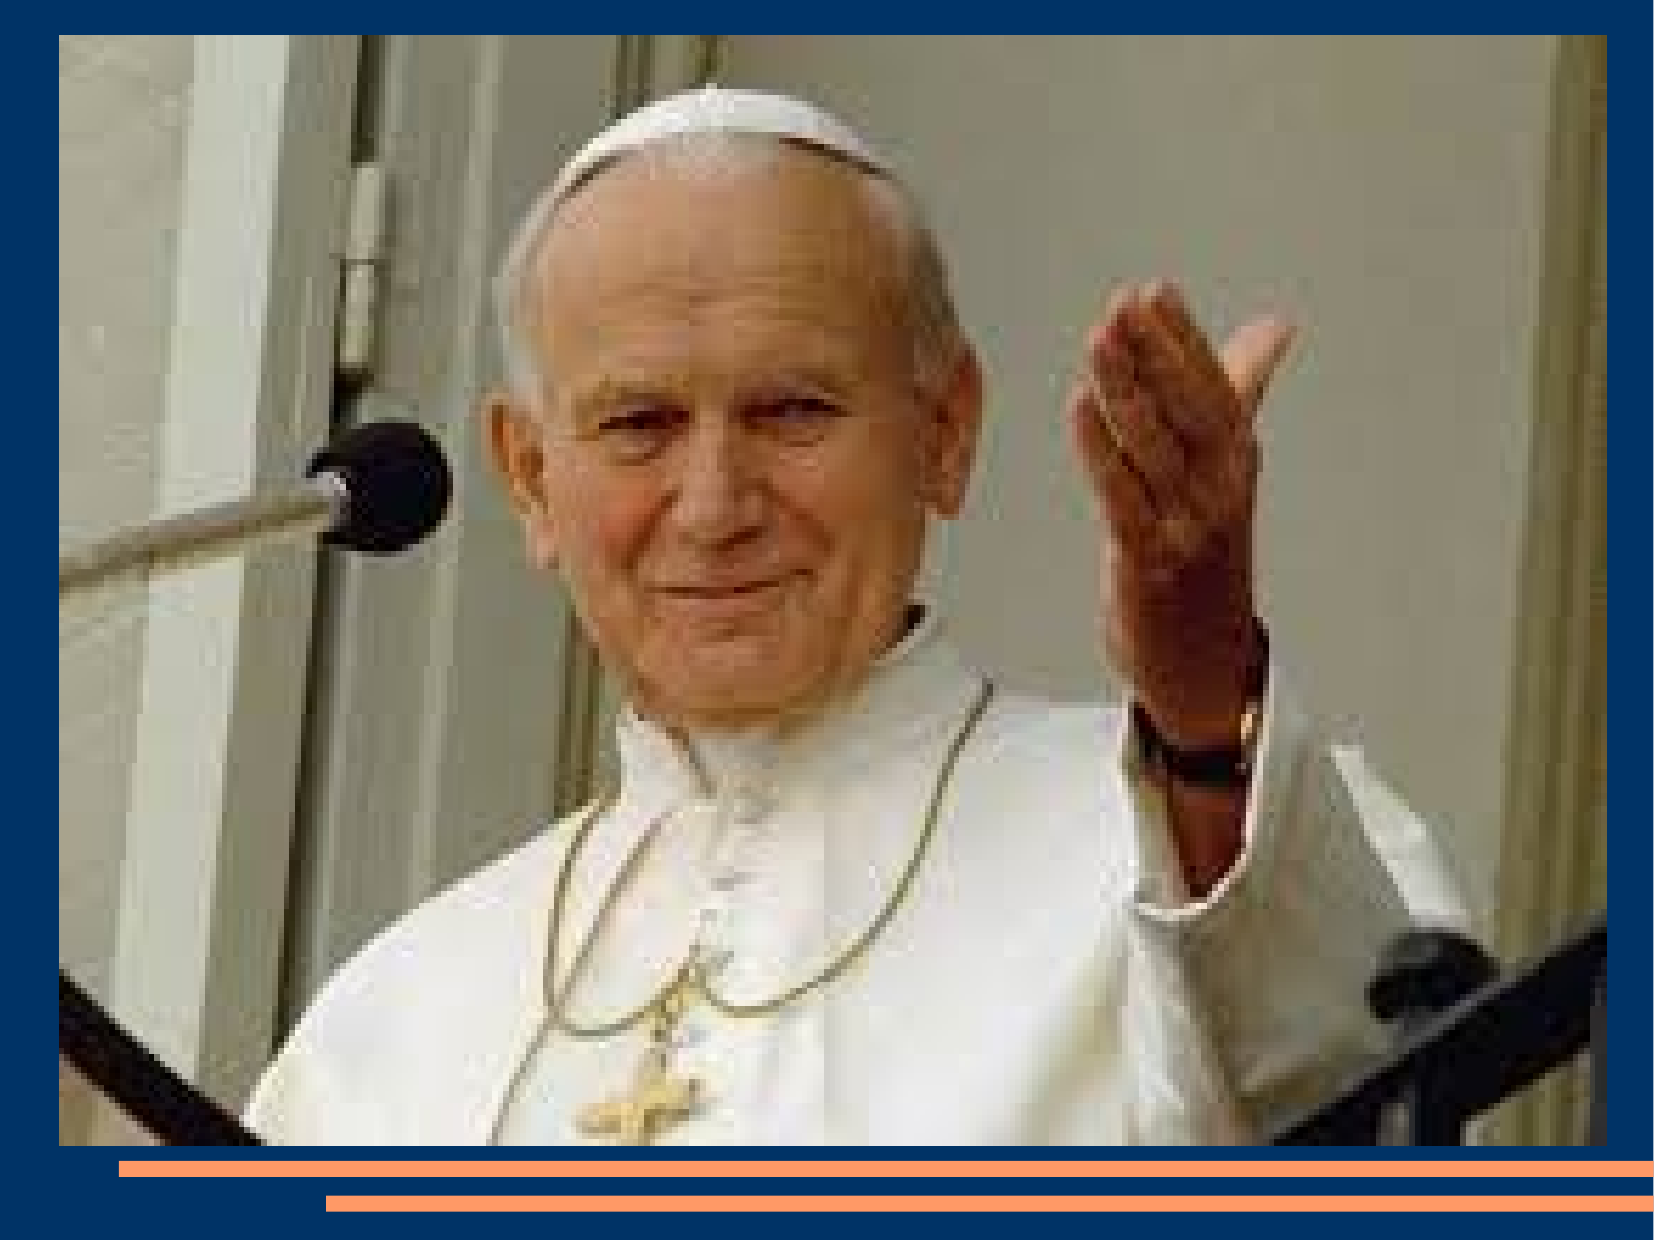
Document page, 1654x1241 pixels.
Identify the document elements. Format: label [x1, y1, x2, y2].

picture [59, 35, 1607, 1146]
